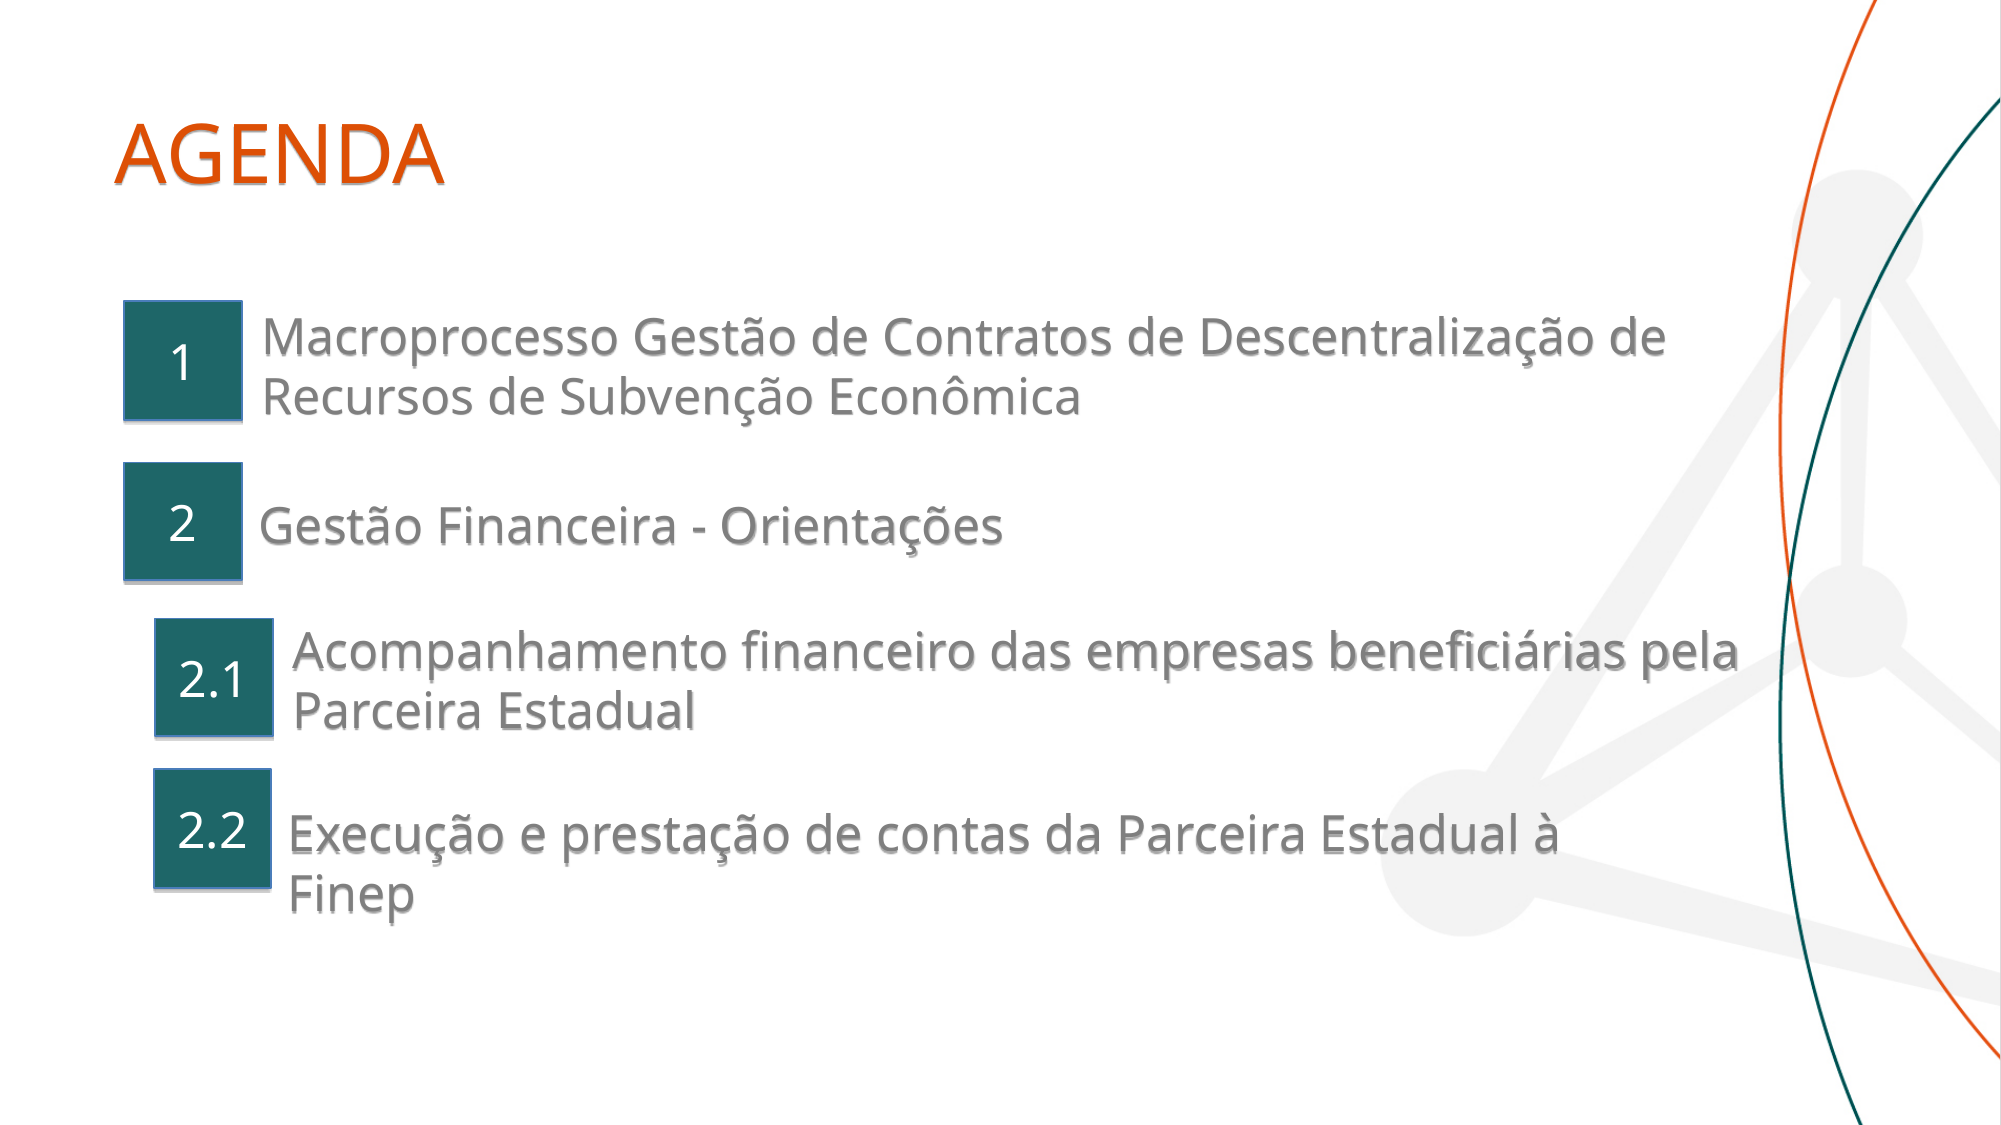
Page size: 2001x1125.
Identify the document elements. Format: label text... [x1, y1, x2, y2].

text_box 2.2 [154, 769, 271, 888]
text_box Macroprocesso Gestão de Contratos de Descentralização de Recursos de Subvenção Econômica [246, 296, 1748, 433]
text_box Execução e prestação de contas da Parceira Estadual à Finep [272, 793, 1708, 870]
text_box Gestão Financeira - Orientações [243, 485, 1723, 562]
text_box AGENDA [99, 88, 1900, 217]
text_box 2.1 [155, 618, 273, 736]
text_box 2 [124, 462, 242, 580]
text_box 1 [124, 301, 242, 420]
text_box Acompanhamento financeiro das empresas beneficiárias pela Parceira Estadual [277, 610, 1800, 747]
